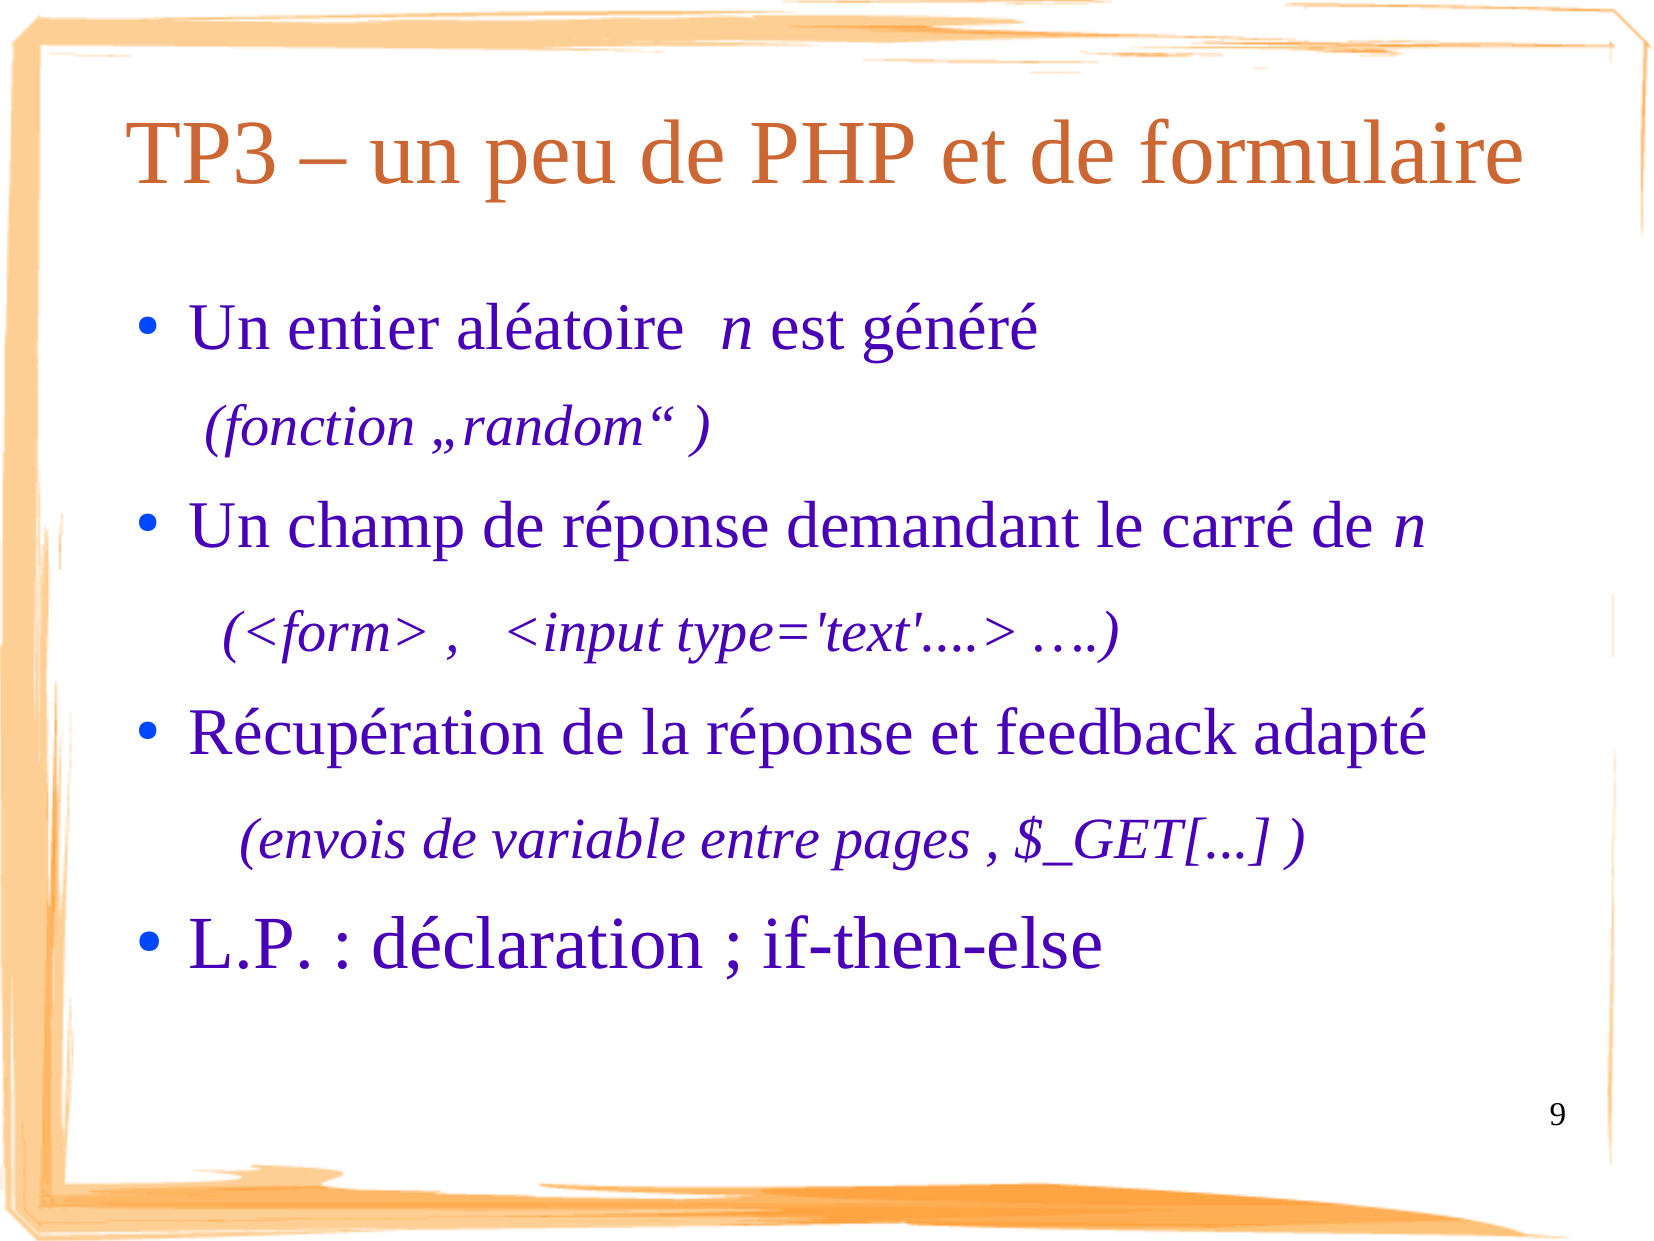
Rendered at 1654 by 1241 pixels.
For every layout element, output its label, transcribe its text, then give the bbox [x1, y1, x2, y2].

list Un entier aléatoire n est généré (fonction „random“ ) Un champ de réponse demandant le carré de n (<form> , <input type='text'....> ….) Récupération de la réponse et feedback adapté (envois de variable entre pages , $_GET[...] ) L.P. : déclaration ; if-then-else [118, 290, 1571, 1063]
picture [0, 0, 1654, 1241]
title TP3 – un peu de PHP et de formulaire [82, 49, 1571, 257]
